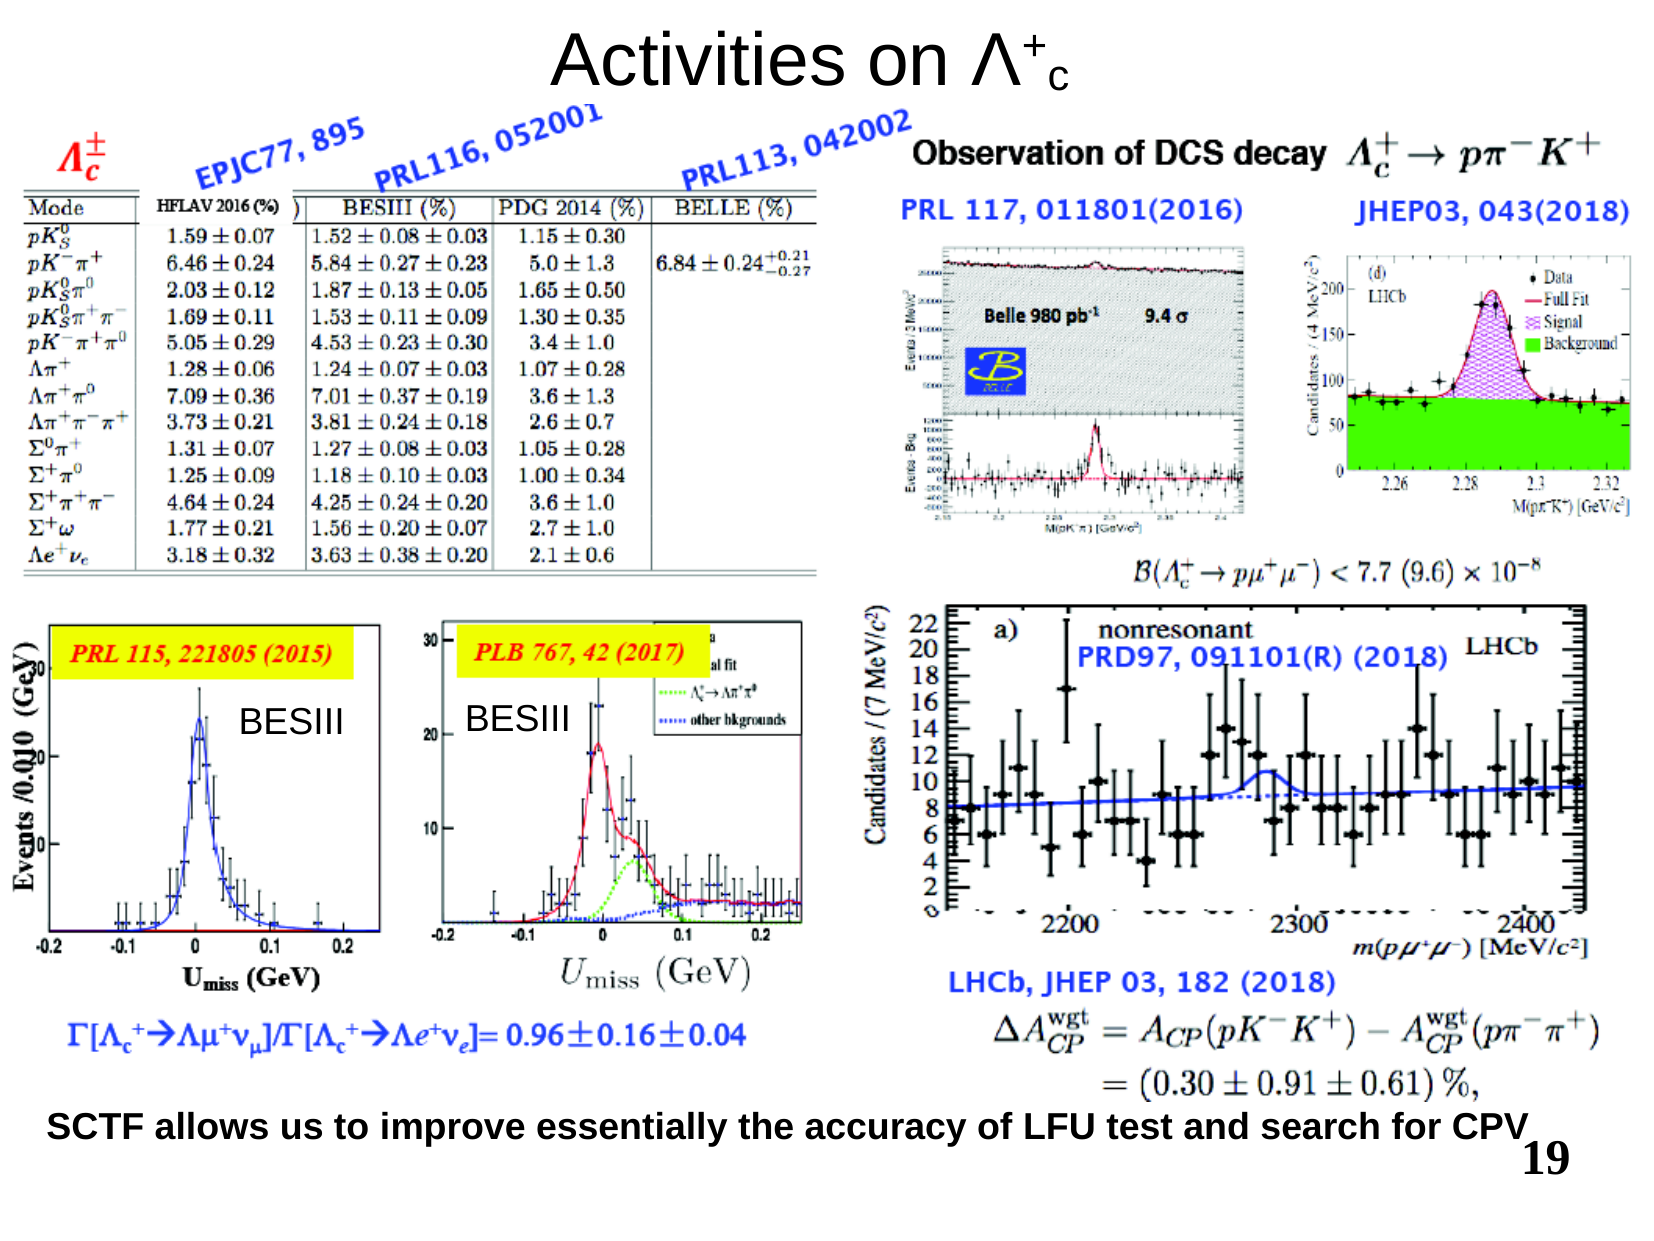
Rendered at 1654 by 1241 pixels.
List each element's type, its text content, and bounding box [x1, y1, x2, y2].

text_box SCTF allows us to improve essentially the accuracy of LFU test and search for CPV [31, 1098, 1546, 1156]
text_box BESIII [223, 693, 361, 751]
title Activities on Λ+c [435, 3, 1186, 104]
picture [10, 104, 1636, 1102]
text_box BESIII [450, 690, 587, 747]
